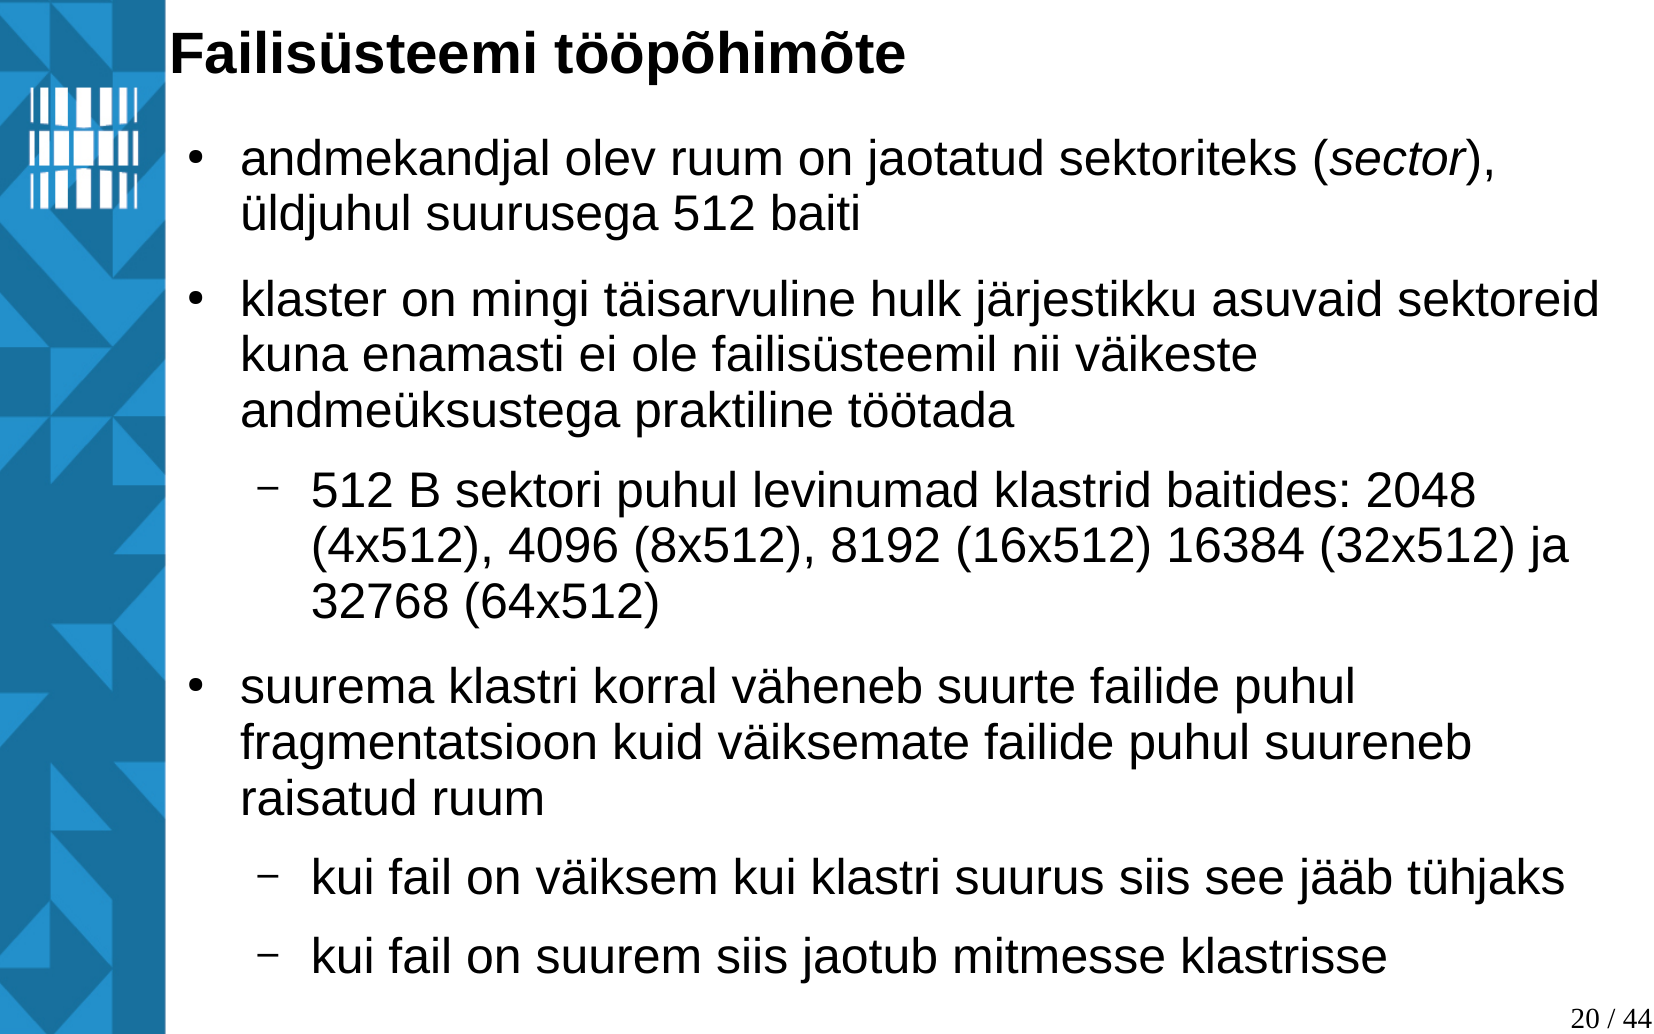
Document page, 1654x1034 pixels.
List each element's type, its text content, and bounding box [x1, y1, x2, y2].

title Failisüsteemi tööpõhimõte [169, 11, 1571, 95]
list andmekandjal olev ruum on jaotatud sektoriteks (sector), üldjuhul suurusega 512 baiti klaster on mingi täisarvuline hulk järjestikku asuvaid sektoreid kuna enamasti ei ole failisüsteemil nii väikeste andmeüksustega praktiline töötada 512 B sektori puhul levinumad klastrid baitides: 2048 (4x512), 4096 (8x512), 8192 (16x512) 16384 (32x512) ja 32768 (64x512) suurema klastri korral väheneb suurte failide puhul fragmentatsioon kuid väiksemate failide puhul suureneb raisatud ruum kui fail on väiksem kui klastri suurus siis see jääb tühjaks kui fail on suurem siis jaotub mitmesse klastrisse [169, 129, 1630, 997]
